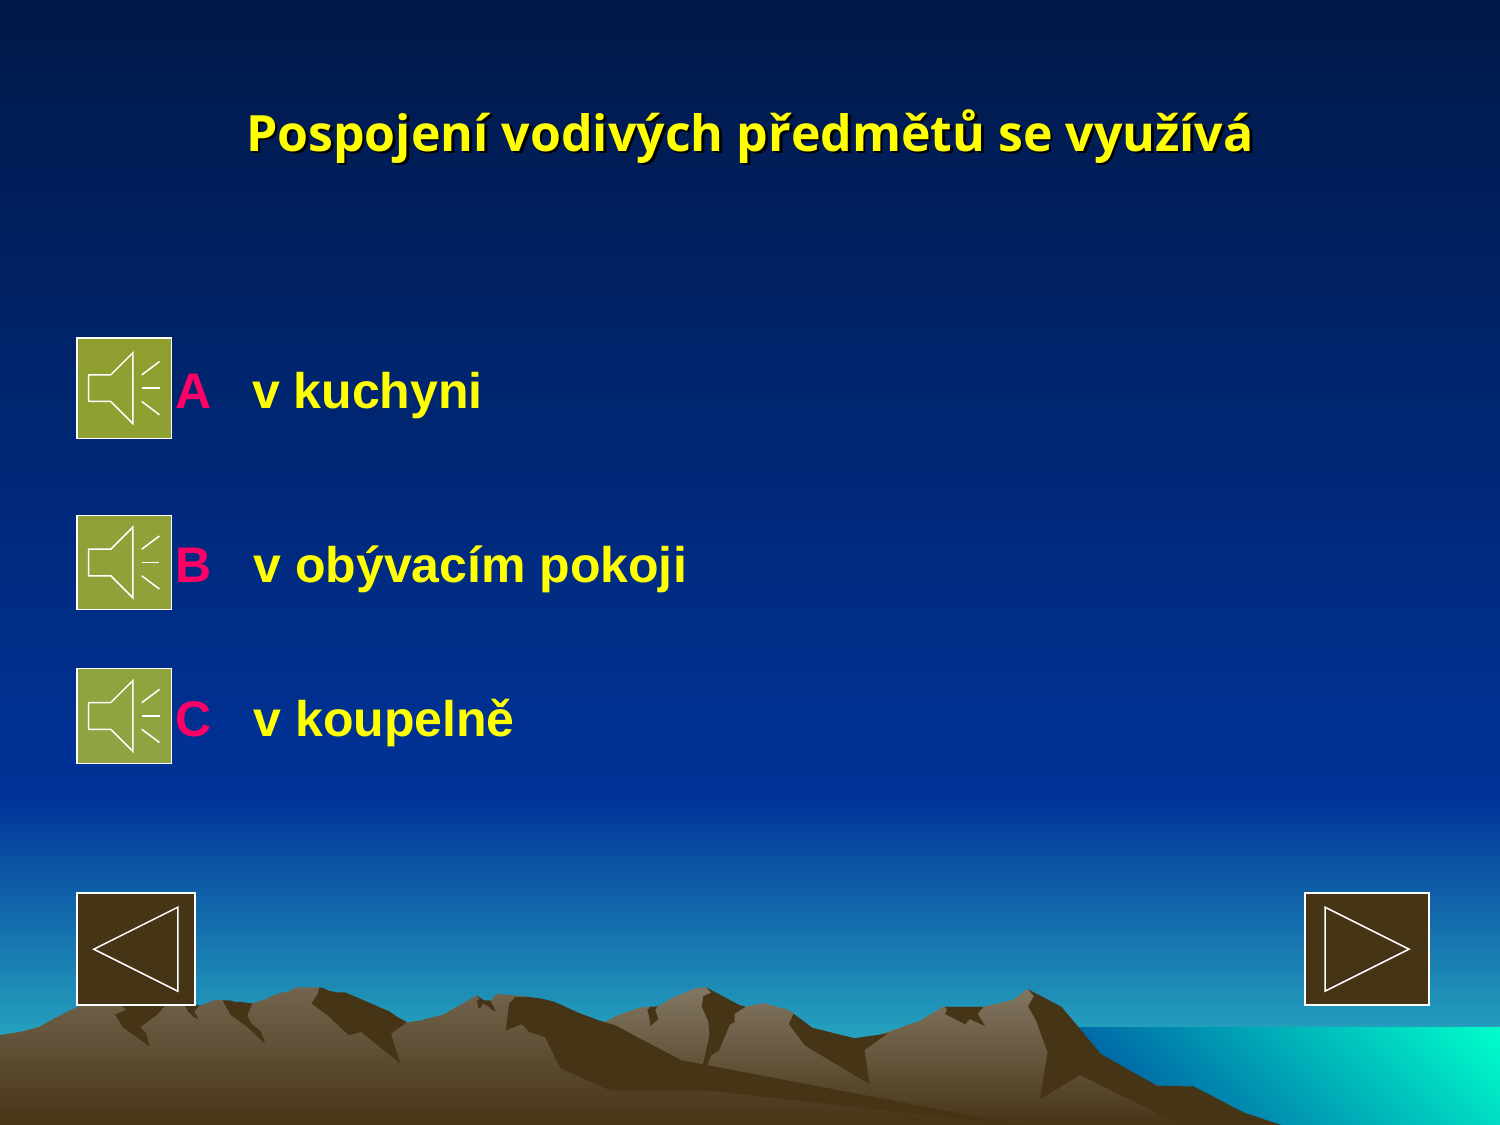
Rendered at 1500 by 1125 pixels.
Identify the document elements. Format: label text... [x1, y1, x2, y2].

text_box C v koupelně [76, 668, 172, 764]
text_box [76, 893, 195, 1006]
text_box A v kuchyni [76, 338, 172, 439]
text_box [1305, 893, 1429, 1006]
text_box B v obývacím pokoji [76, 515, 172, 610]
title Pospojení vodivých předmětů se využívá [75, 37, 1426, 225]
